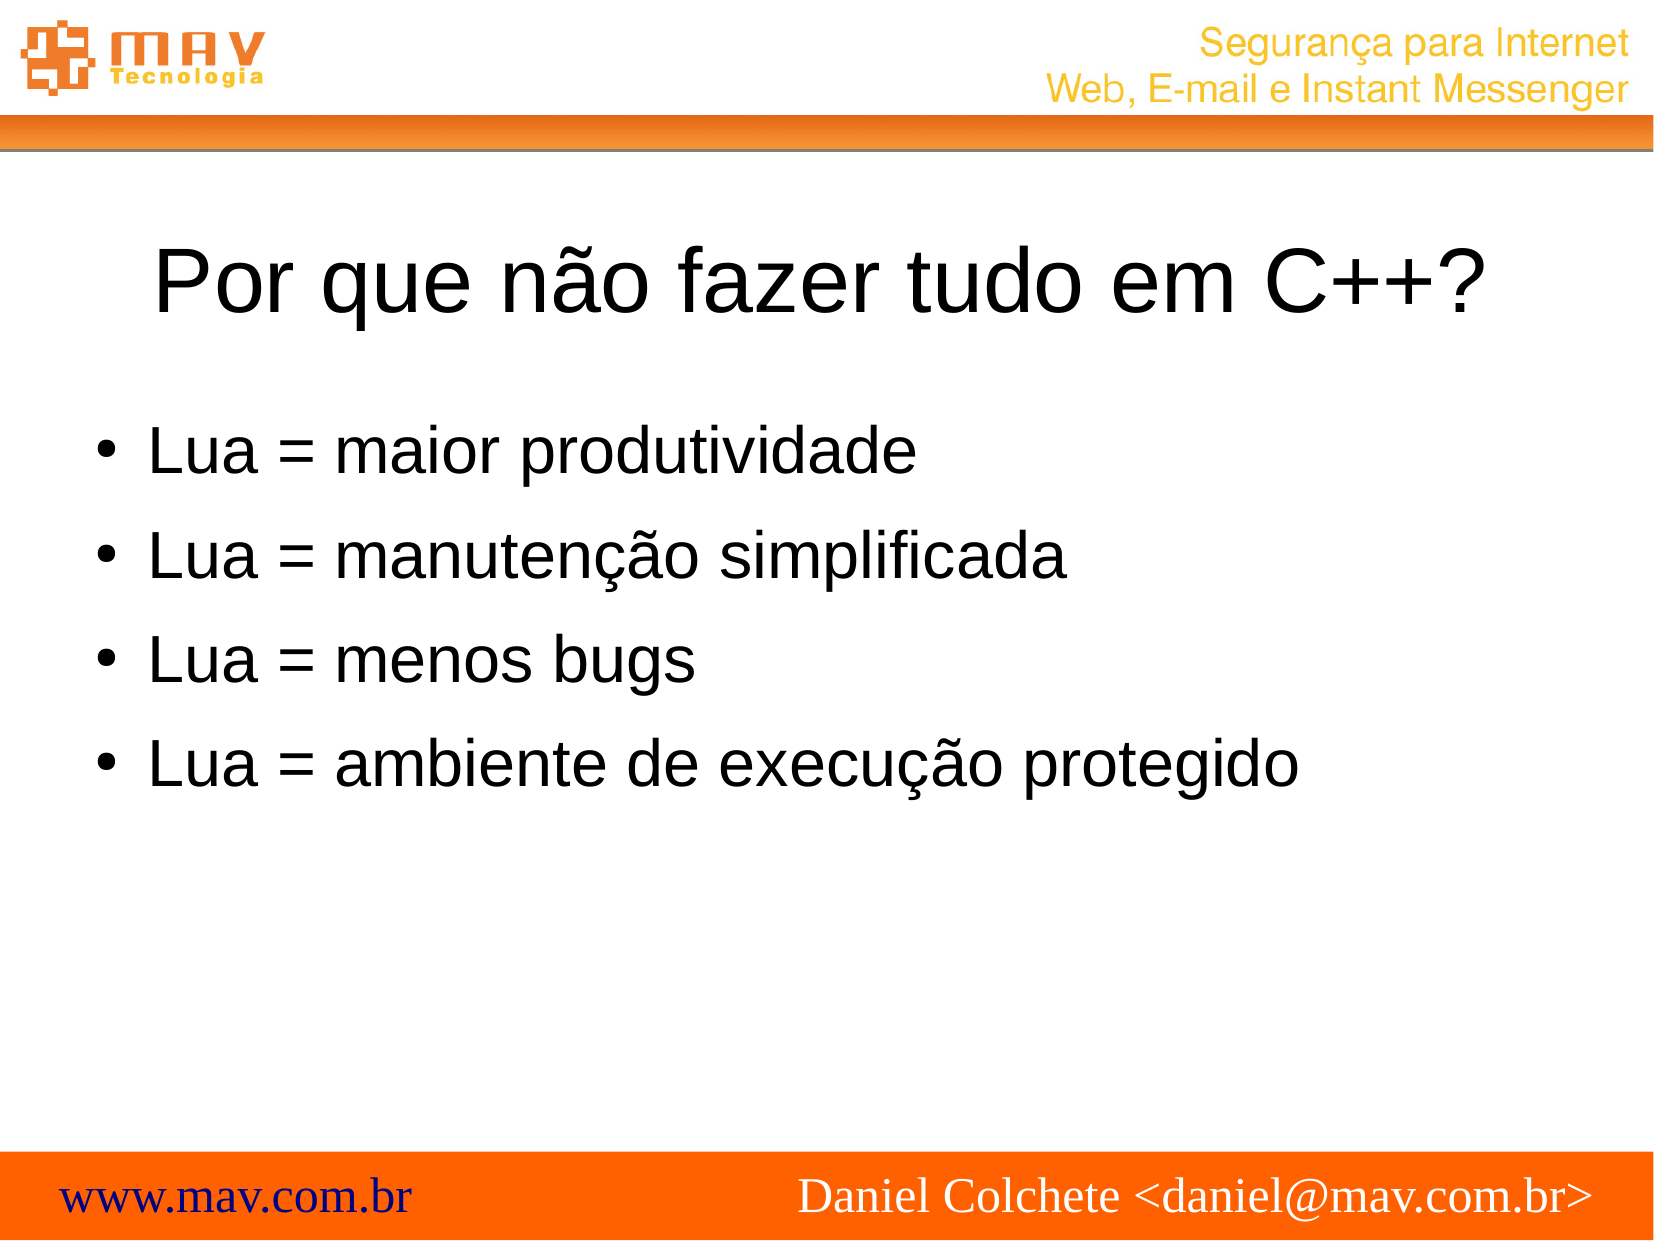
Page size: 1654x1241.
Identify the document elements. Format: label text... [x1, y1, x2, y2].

list Lua = maior produtividade Lua = manutenção simplificada Lua = menos bugs Lua = ambiente de execução protegido [76, 413, 1565, 1094]
title Por que não fazer tudo em C++? [76, 184, 1565, 377]
picture [0, 0, 1654, 152]
